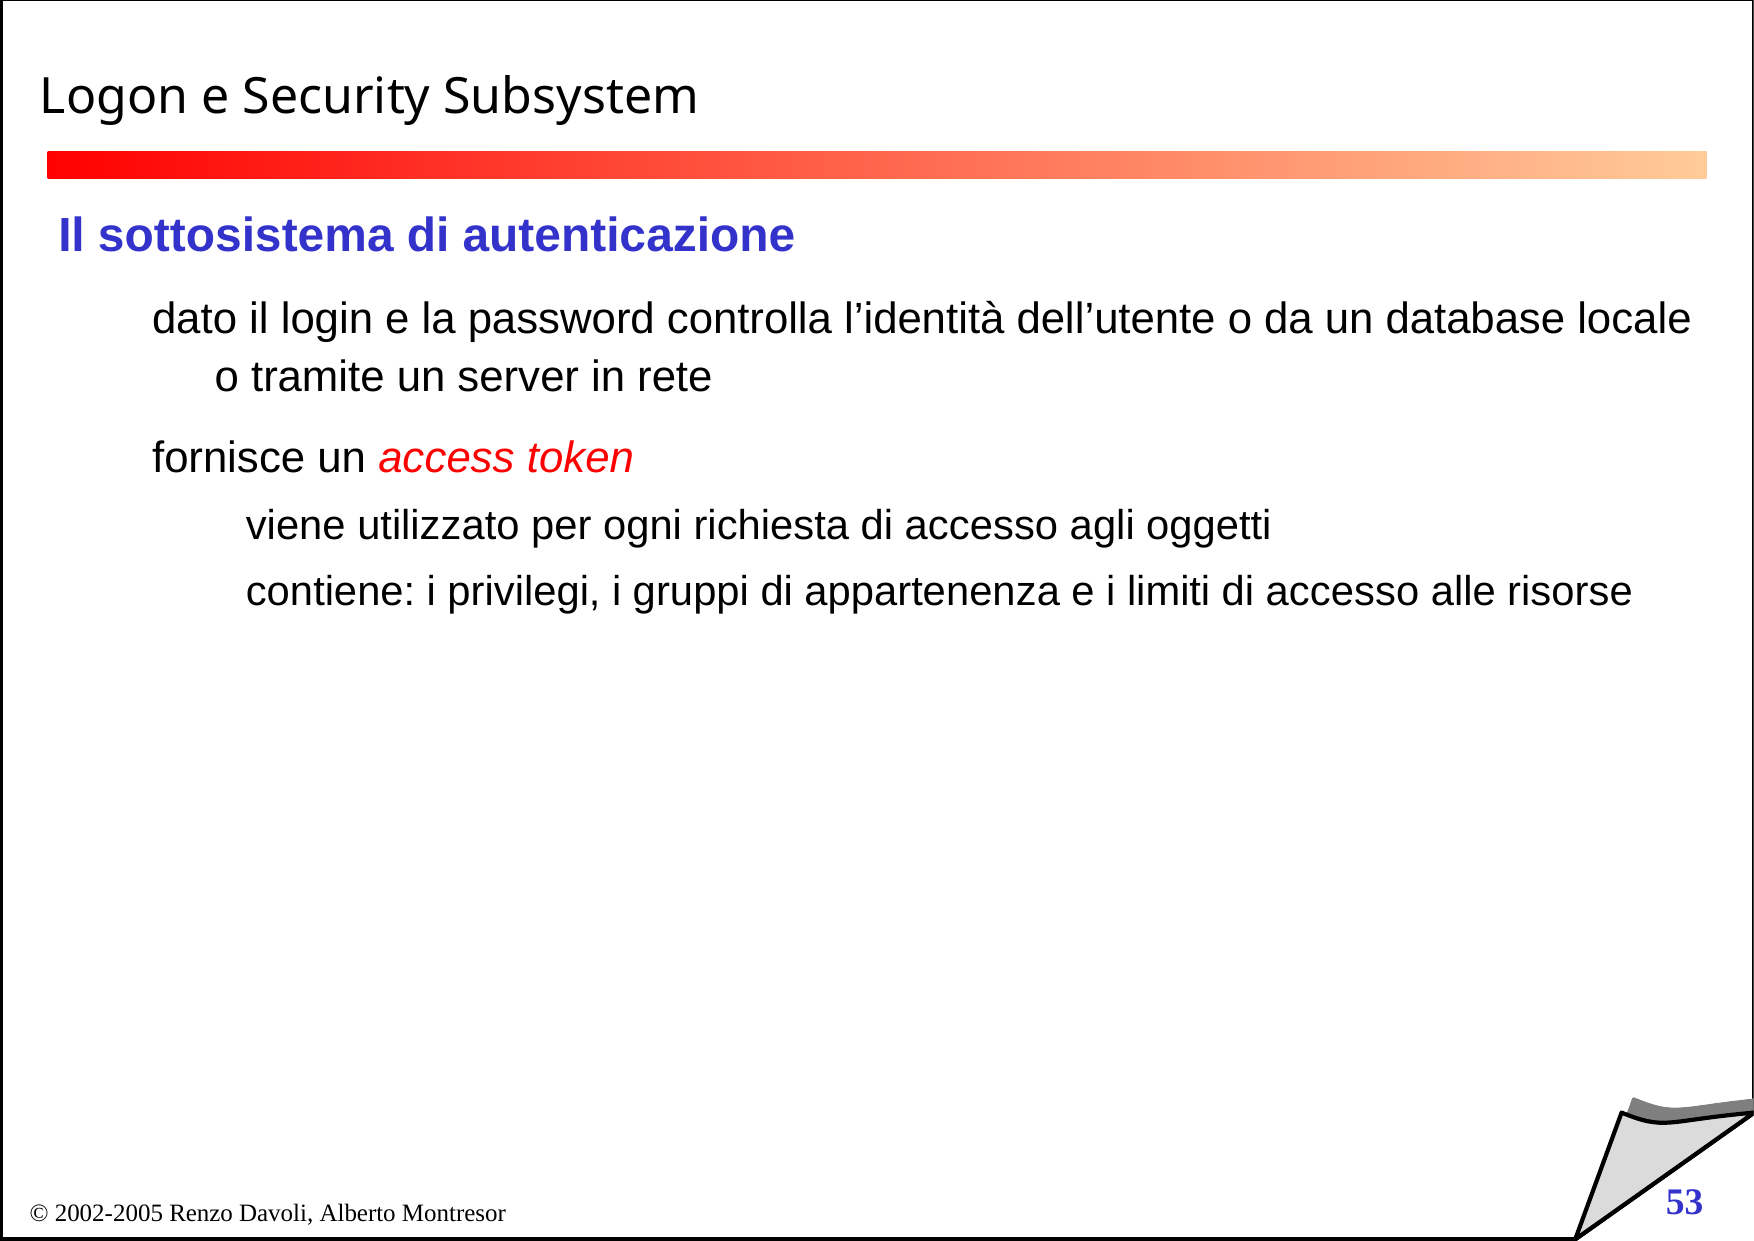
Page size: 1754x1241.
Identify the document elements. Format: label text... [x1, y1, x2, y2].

title Logon e Security Subsystem [40, 57, 1713, 136]
list Il sottosistema di autenticazione dato il login e la password controlla l’identità dell’utente o da un database locale o tramite un server in rete fornisce un access token viene utilizzato per ogni richiesta di accesso agli oggetti contiene: i privilegi, i gruppi di appartenenza e i limiti di accesso alle risorse [58, 206, 1695, 815]
